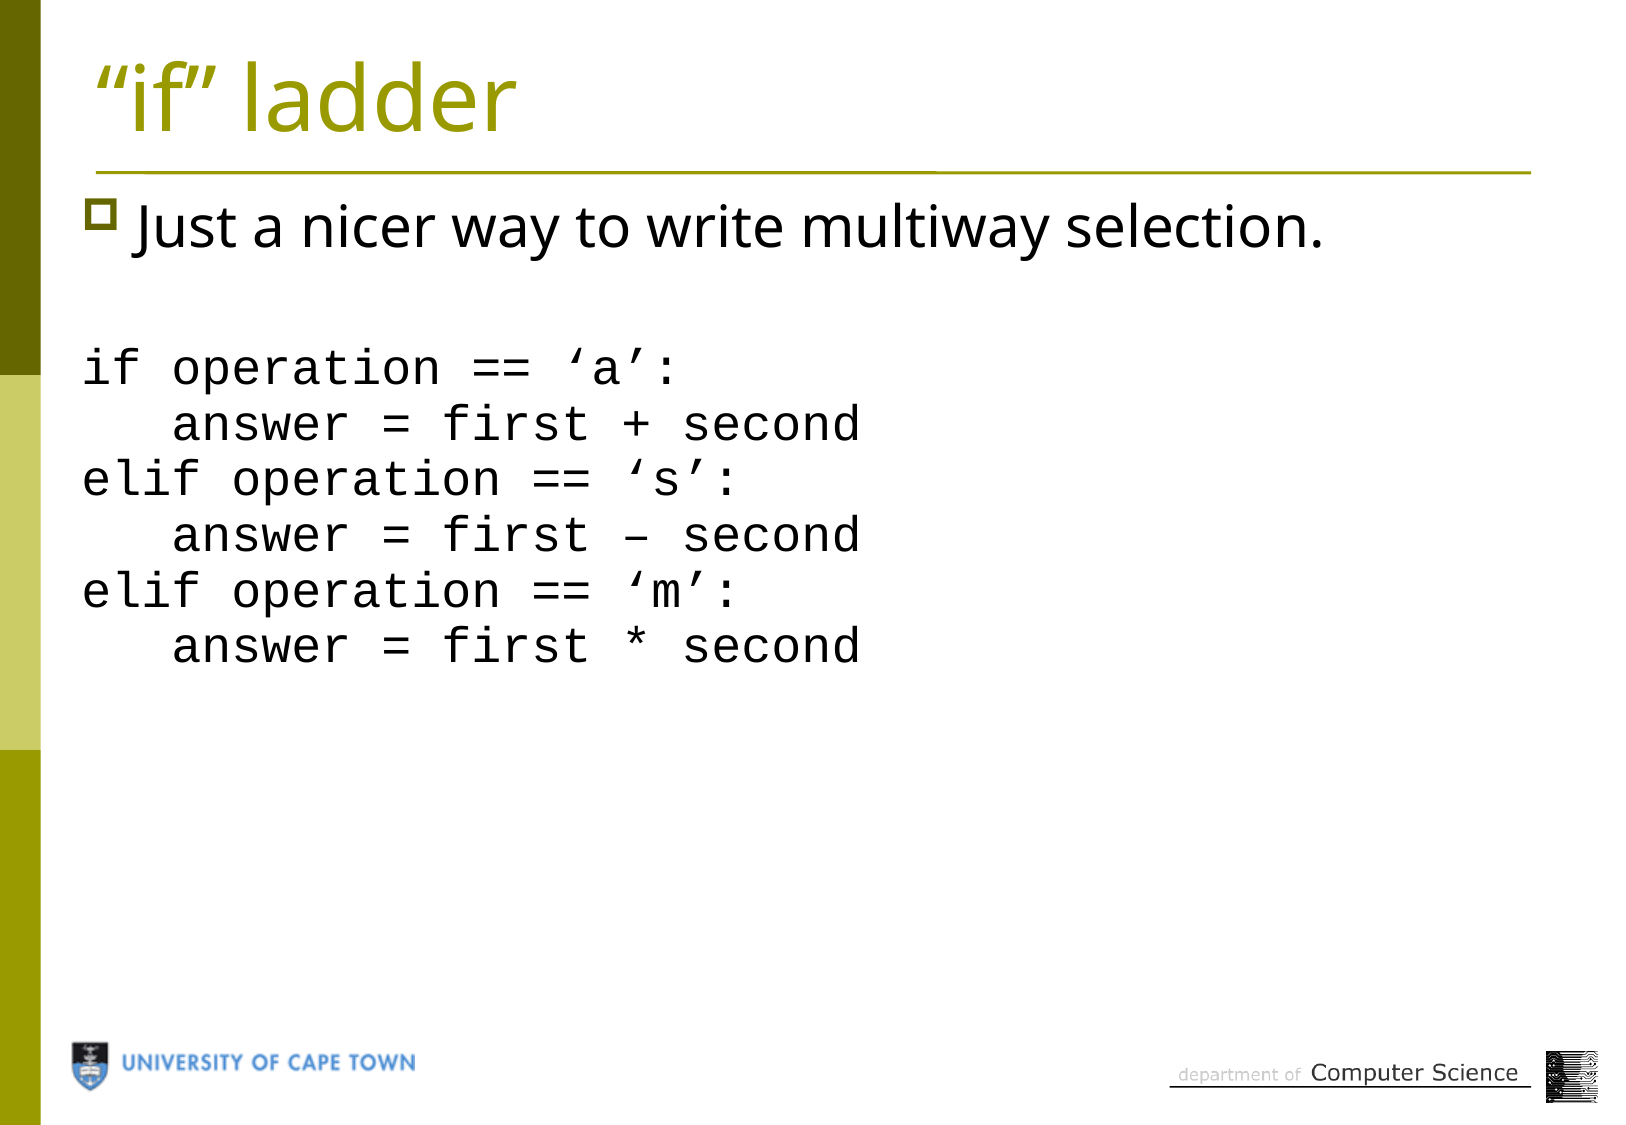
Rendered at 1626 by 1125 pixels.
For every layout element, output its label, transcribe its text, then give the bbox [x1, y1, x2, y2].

title “if” ladder [81, 21, 1543, 180]
picture [1169, 1043, 1532, 1091]
picture [1546, 1051, 1598, 1103]
list Just a nicer way to write multiway selection. if operation == ‘a’: answer = first + second elif operation == ‘s’: answer = first – second elif operation == ‘m’: answer = first * second [81, 196, 1543, 1005]
picture [61, 1024, 415, 1103]
